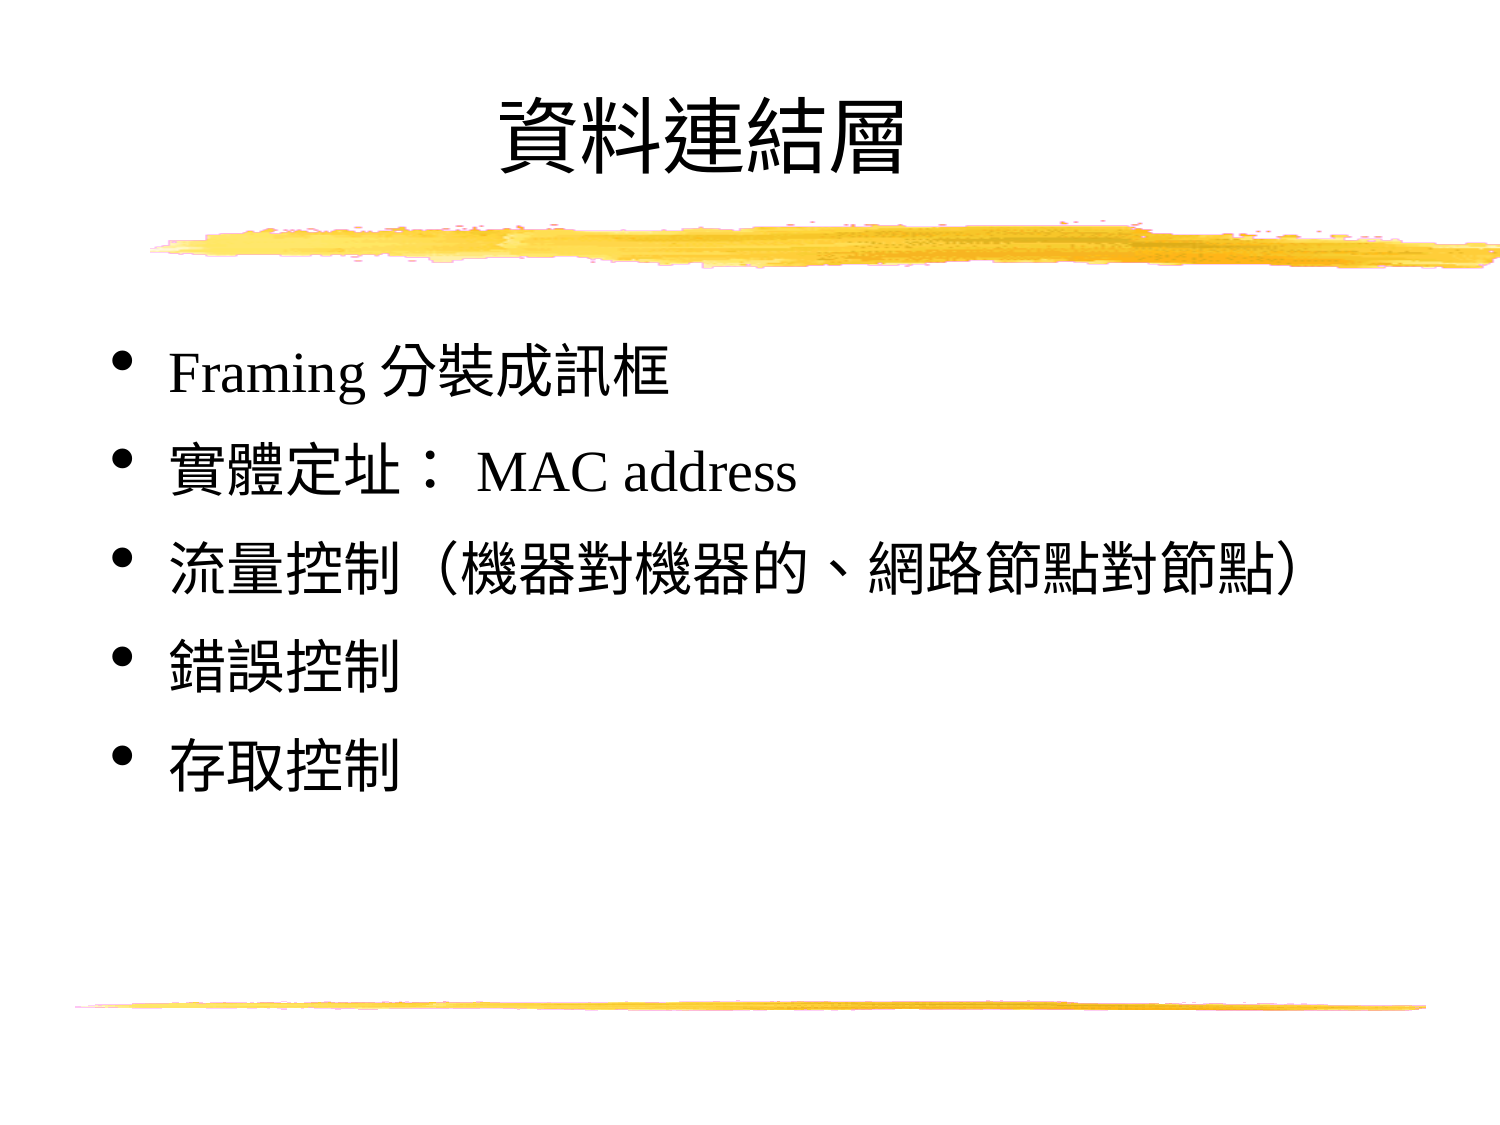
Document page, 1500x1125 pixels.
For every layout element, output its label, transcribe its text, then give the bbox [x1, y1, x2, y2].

list Framing分裝成訊框 實體定址：MAC address 流量控制（機器對機器的、網路節點對節點） 錯誤控制 存取控制 [112, 324, 1388, 986]
title 資料連結層 [66, 44, 1342, 218]
picture [150, 215, 1500, 279]
picture [75, 999, 1426, 1013]
